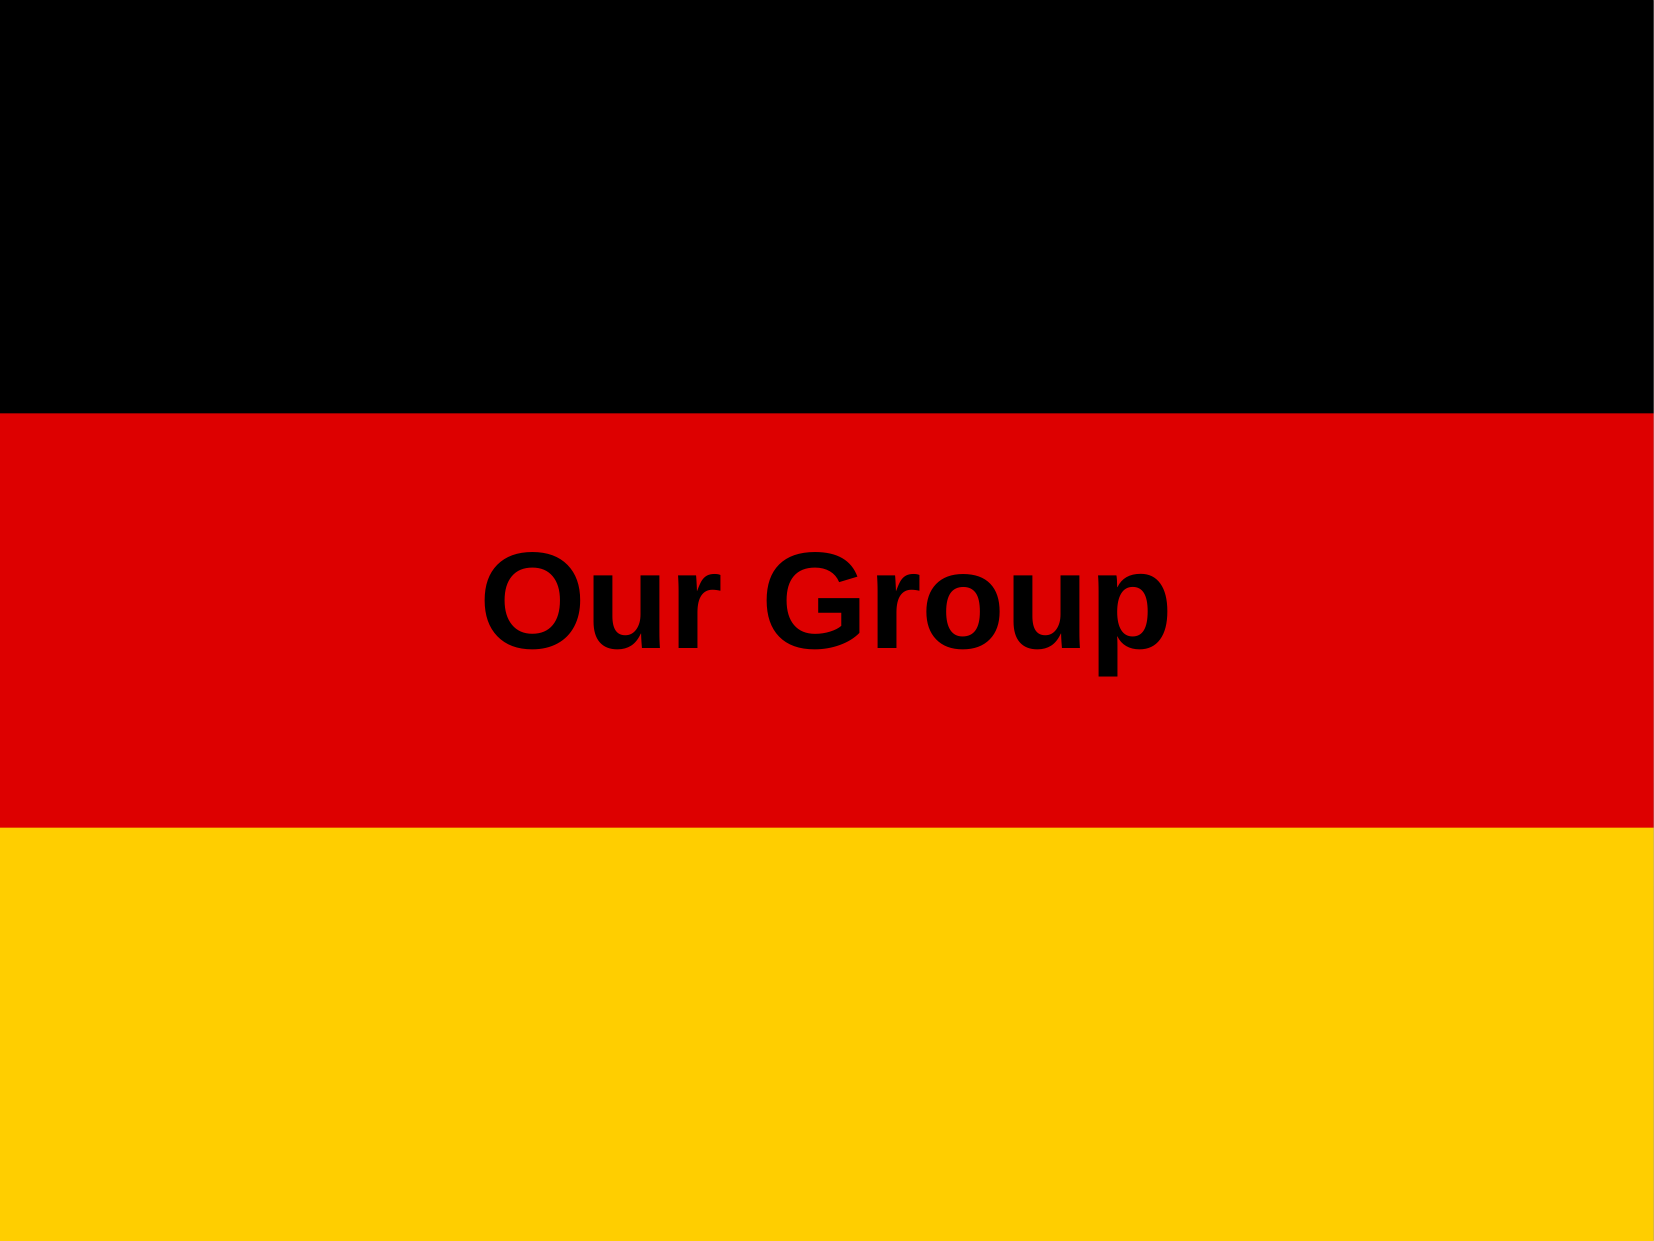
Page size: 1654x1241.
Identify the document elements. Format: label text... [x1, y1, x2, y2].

title Our Group [82, 489, 1571, 697]
picture [0, 0, 1654, 1241]
